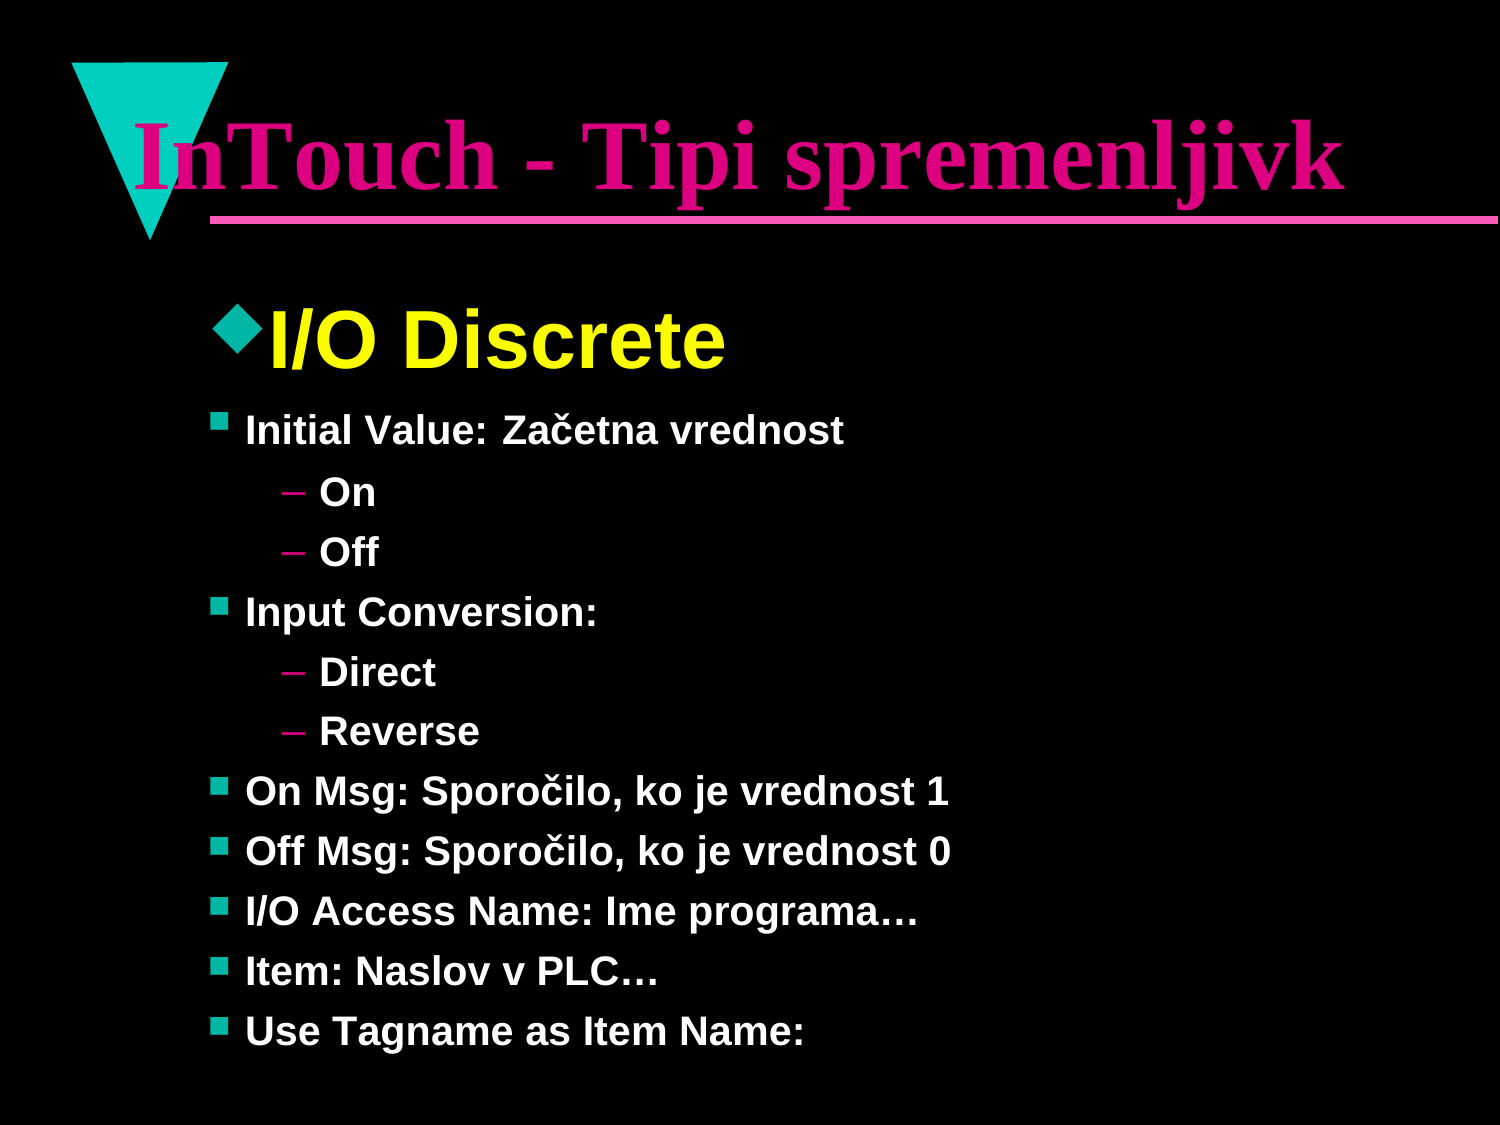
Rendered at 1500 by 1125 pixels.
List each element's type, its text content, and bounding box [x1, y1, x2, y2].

title InTouch - Tipi spremenljivk [117, 63, 1426, 251]
list I/O Discrete Initial Value: Začetna vrednost On Off Input Conversion: Direct Reverse On Msg: Sporočilo, ko je vrednost 1 Off Msg: Sporočilo, ko je vrednost 0 I/O Access Name: Ime programa… Item: Naslov v PLC… Use Tagname as Item Name: [118, 289, 1498, 1071]
